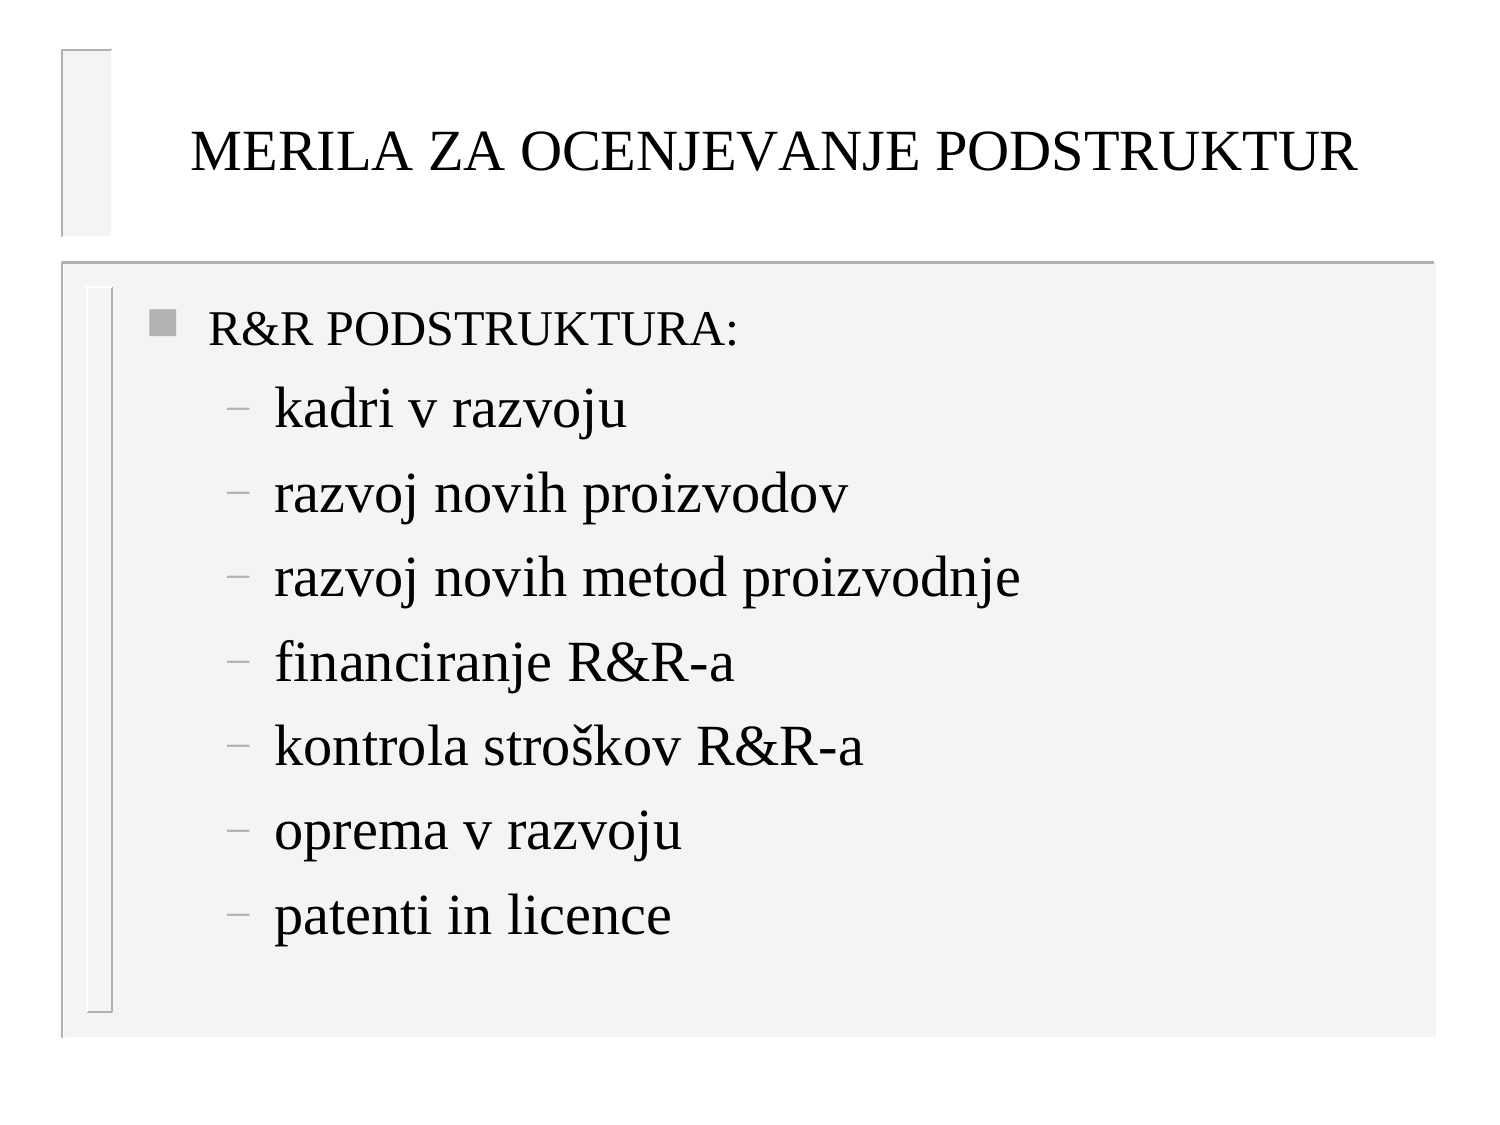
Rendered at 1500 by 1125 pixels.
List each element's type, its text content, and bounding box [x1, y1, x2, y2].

title MERILA ZA OCENJEVANJE PODSTRUKTUR [137, 56, 1413, 238]
list R&R PODSTRUKTURA: kadri v razvoju razvoj novih proizvodov razvoj novih metod proizvodnje financiranje R&R-a kontrola stroškov R&R-a oprema v razvoju patenti in licence [137, 287, 1413, 963]
